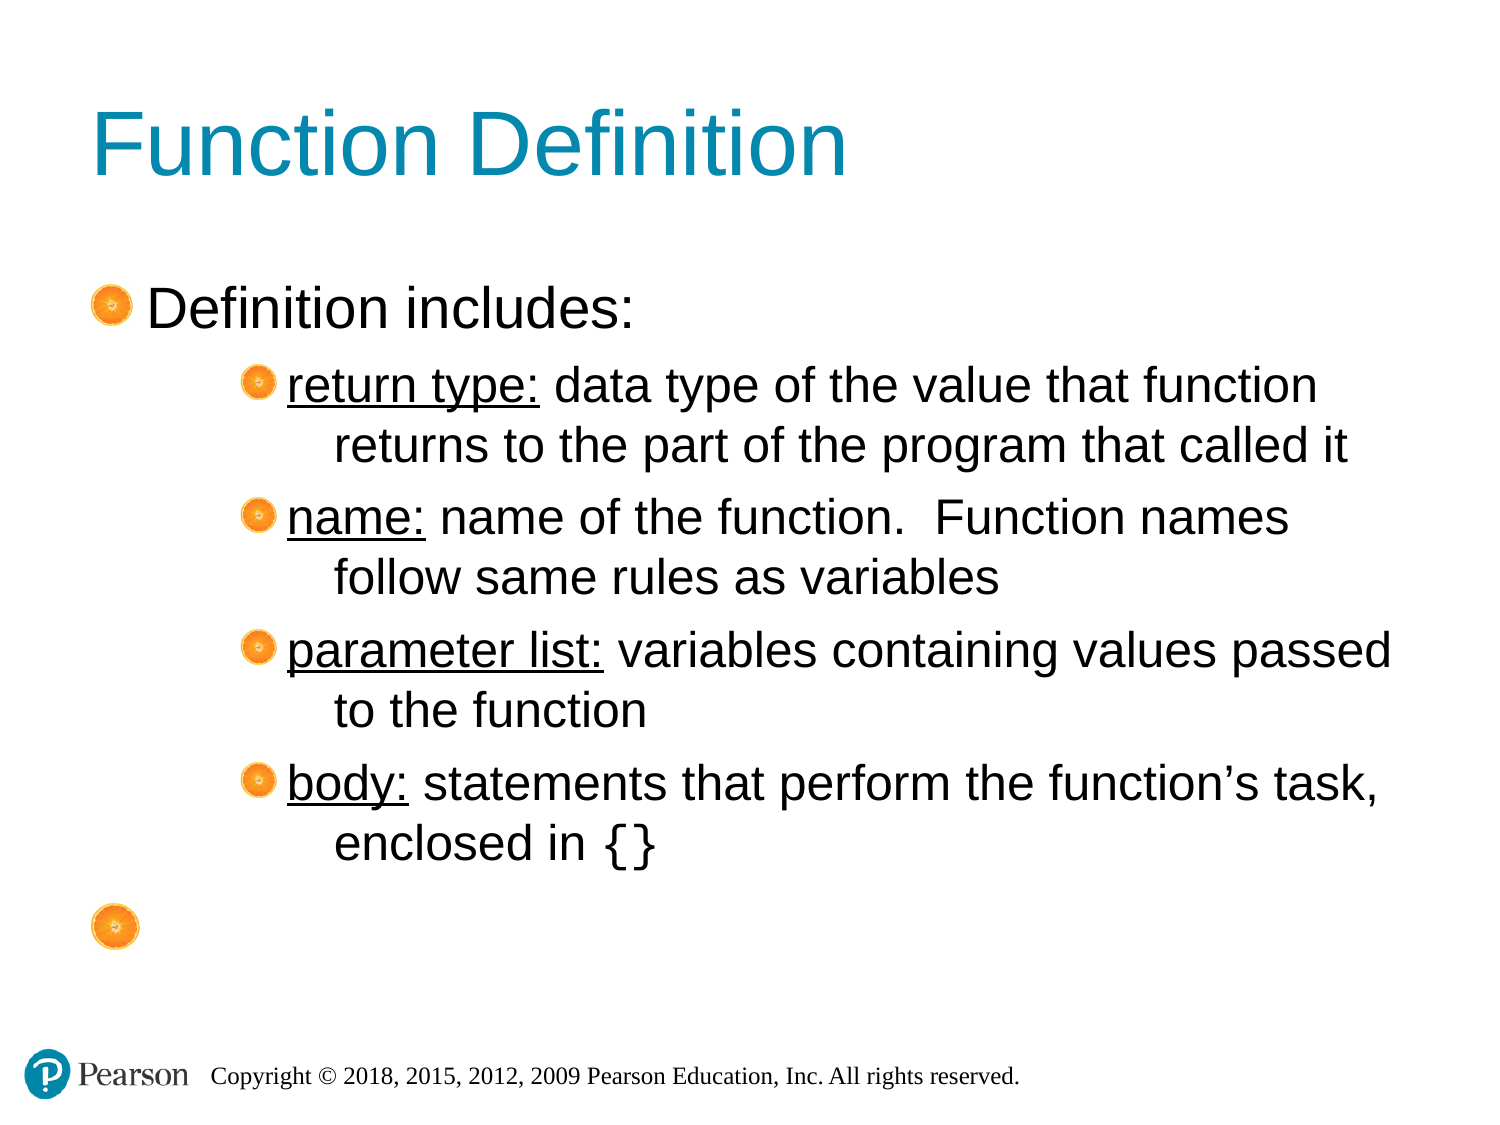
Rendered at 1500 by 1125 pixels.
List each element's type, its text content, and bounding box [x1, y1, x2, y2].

list Definition includes: return type: data type of the value that function returns to the part of the program that called it name: name of the function. Function names follow same rules as variables parameter list: variables containing values passed to the function body: statements that perform the function’s task, enclosed in {} [75, 262, 1426, 1005]
title Function Definition [75, 45, 1426, 233]
